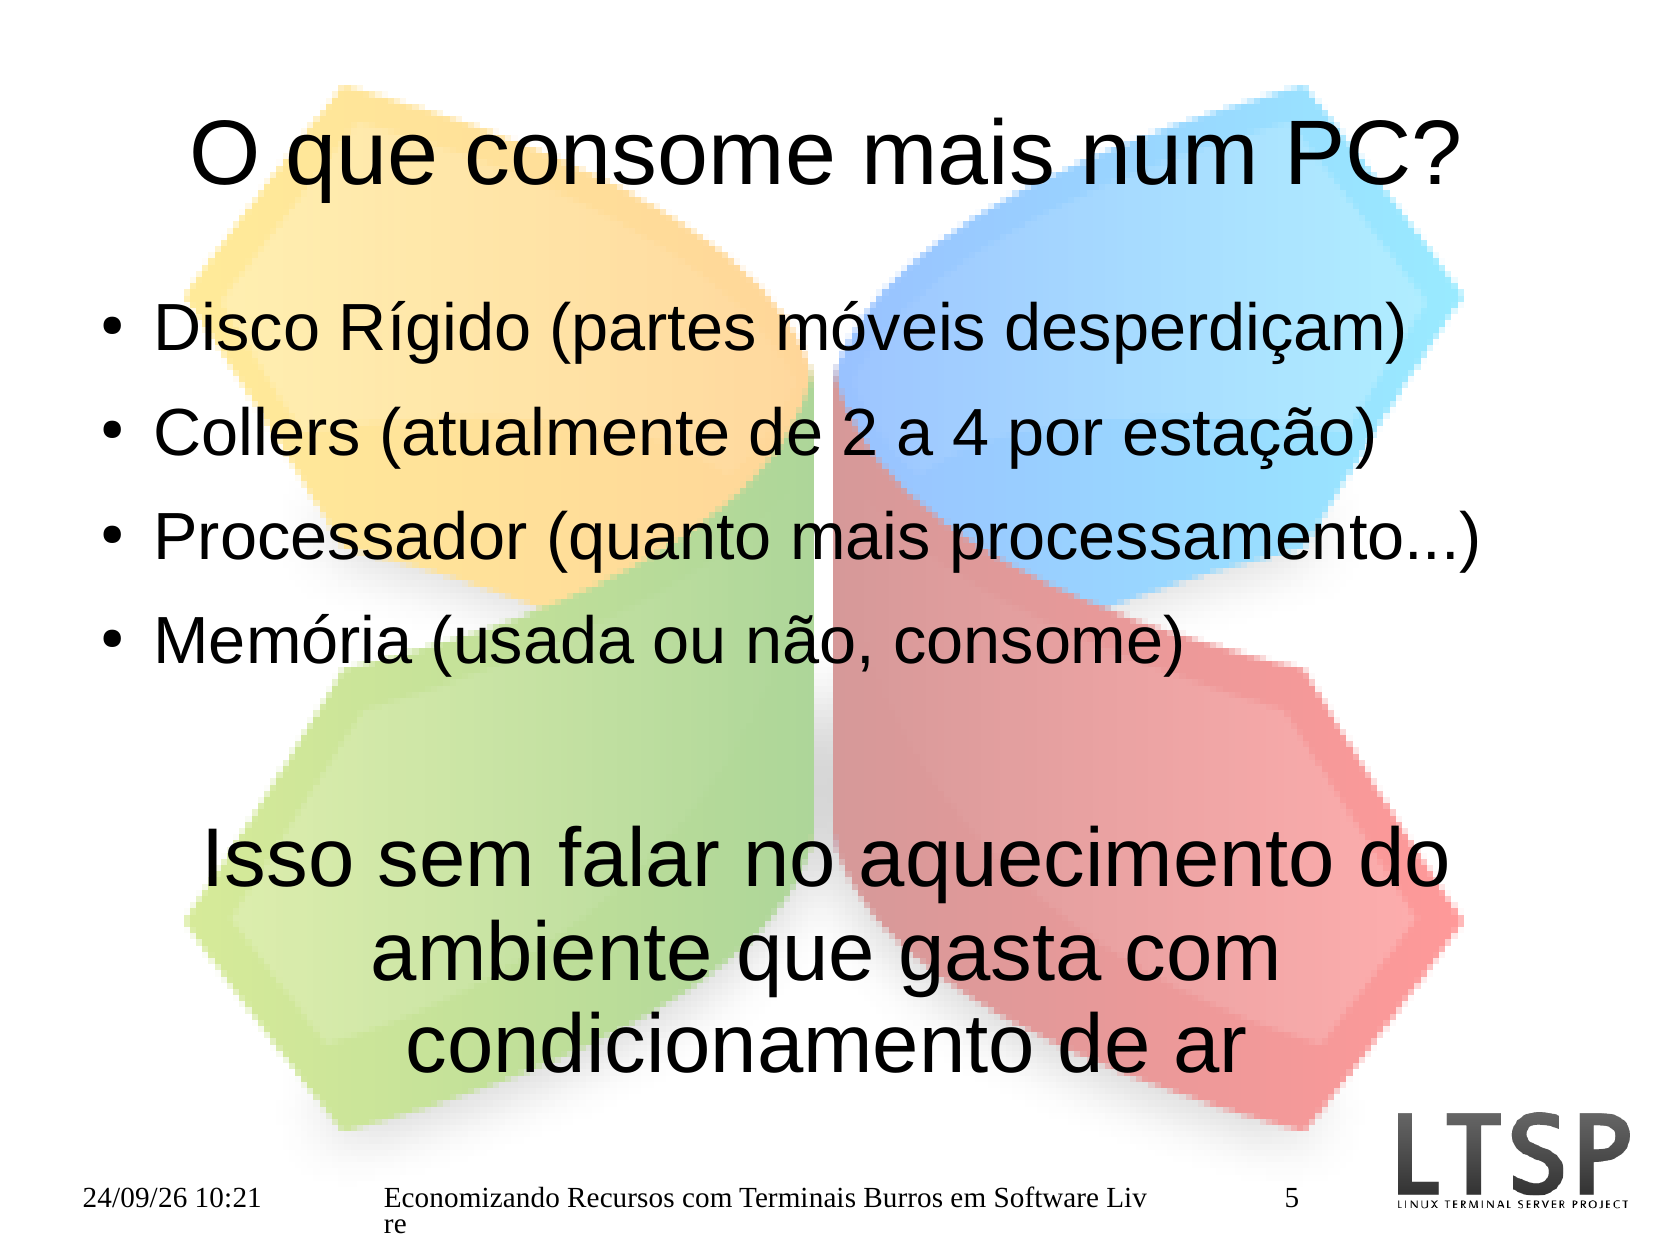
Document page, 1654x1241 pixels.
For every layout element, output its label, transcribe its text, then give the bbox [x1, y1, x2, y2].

list Disco Rígido (partes móveis desperdiçam) Collers (atualmente de 2 a 4 por estação) Processador (quanto mais processamento...) Memória (usada ou não, consome) Isso sem falar no aquecimento do ambiente que gasta com condicionamento de ar [82, 290, 1571, 1109]
title O que consome mais num PC? [82, 56, 1571, 250]
picture [1382, 1072, 1639, 1241]
